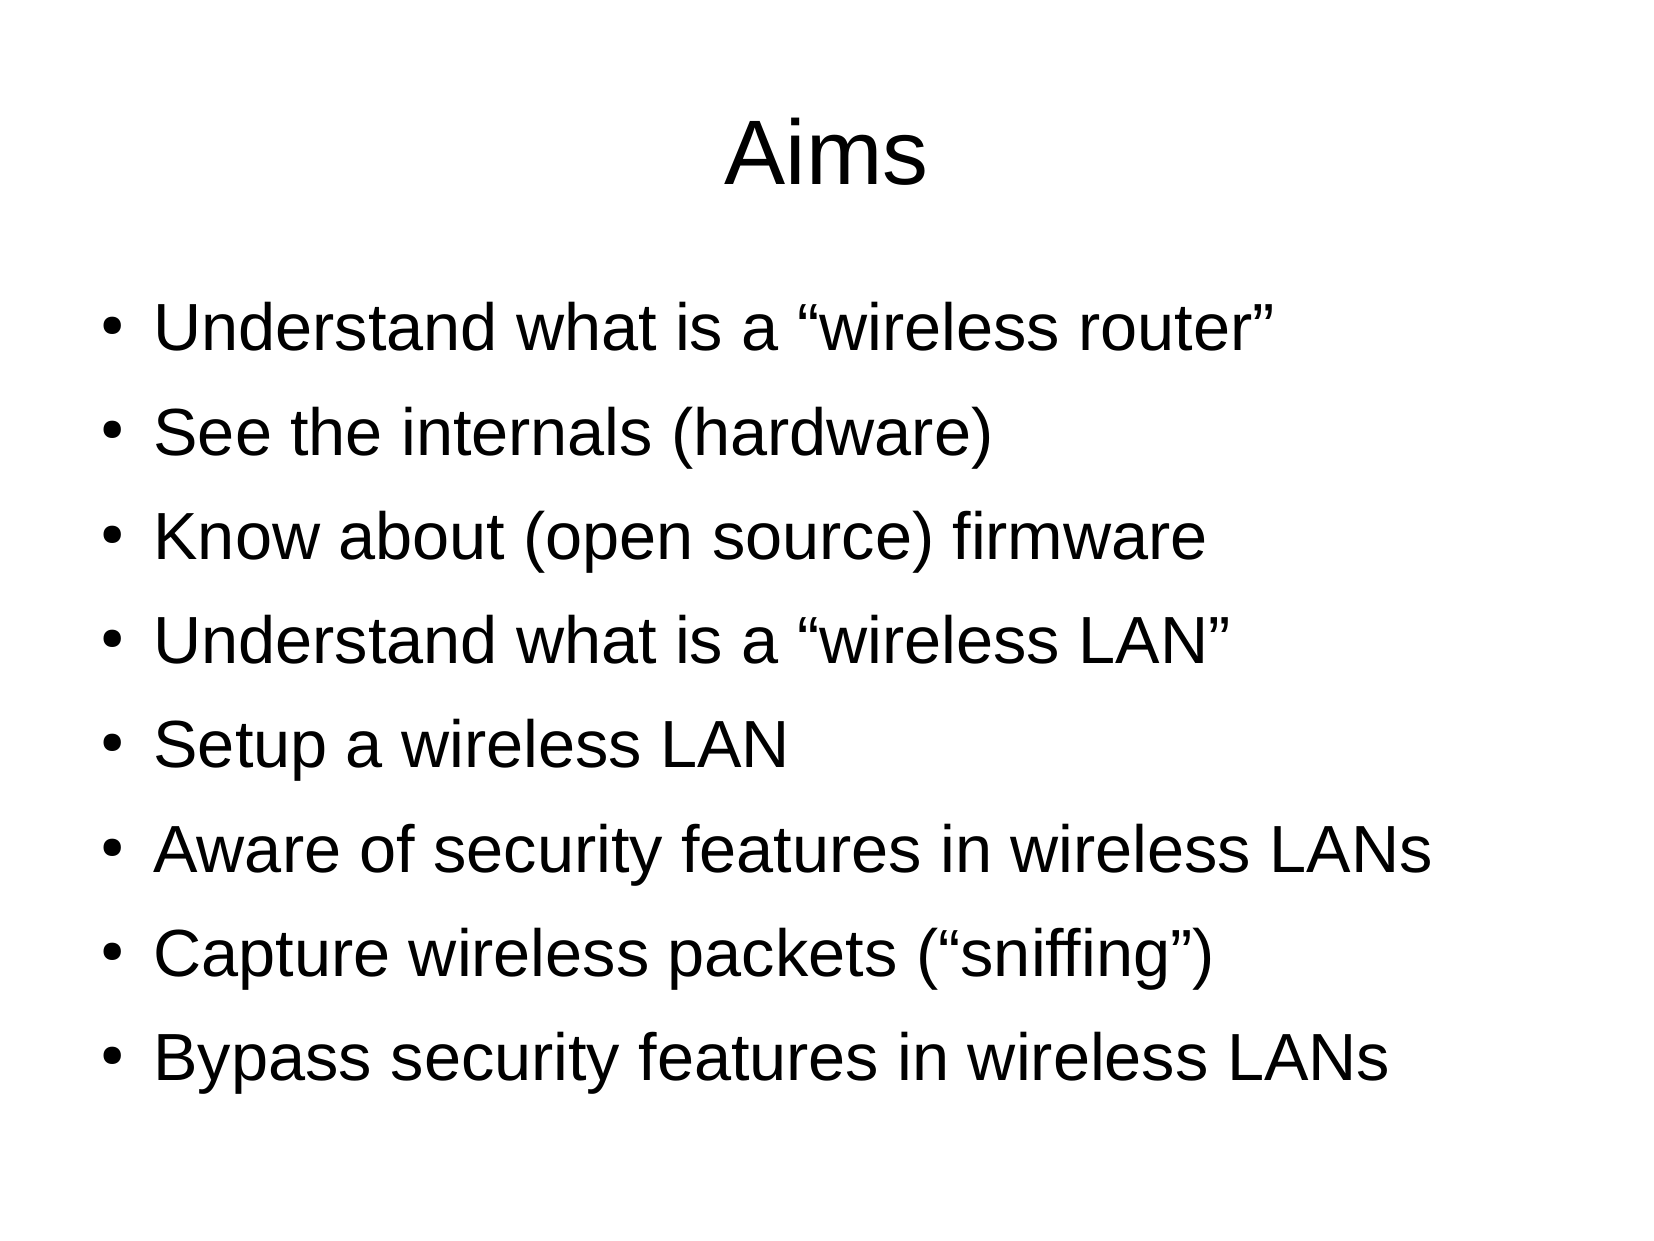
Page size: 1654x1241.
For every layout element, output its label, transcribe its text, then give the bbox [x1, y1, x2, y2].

title Aims [82, 49, 1571, 257]
list Understand what is a “wireless router” See the internals (hardware) Know about (open source) firmware Understand what is a “wireless LAN” Setup a wireless LAN Aware of security features in wireless LANs Capture wireless packets (“sniffing”) Bypass security features in wireless LANs [82, 290, 1571, 1182]
